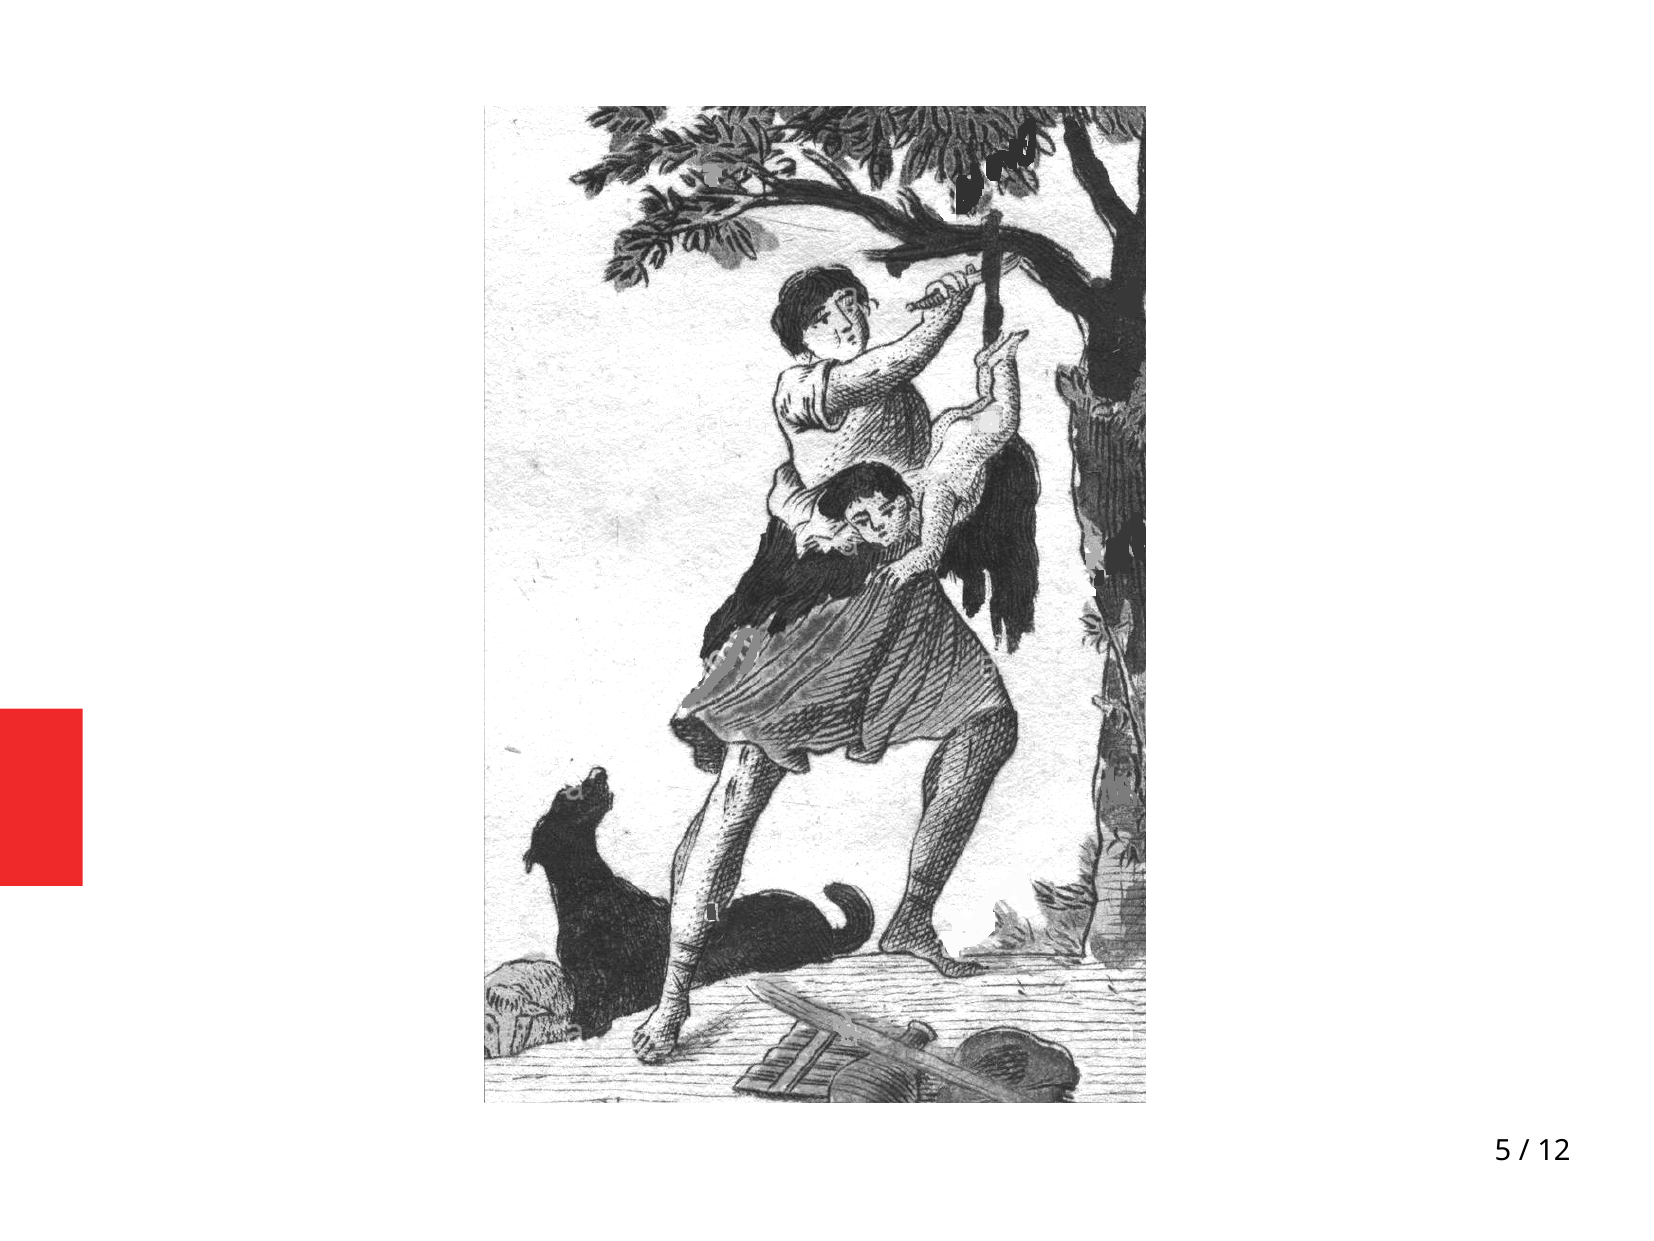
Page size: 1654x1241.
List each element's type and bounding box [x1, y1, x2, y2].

picture [484, 106, 1146, 1103]
